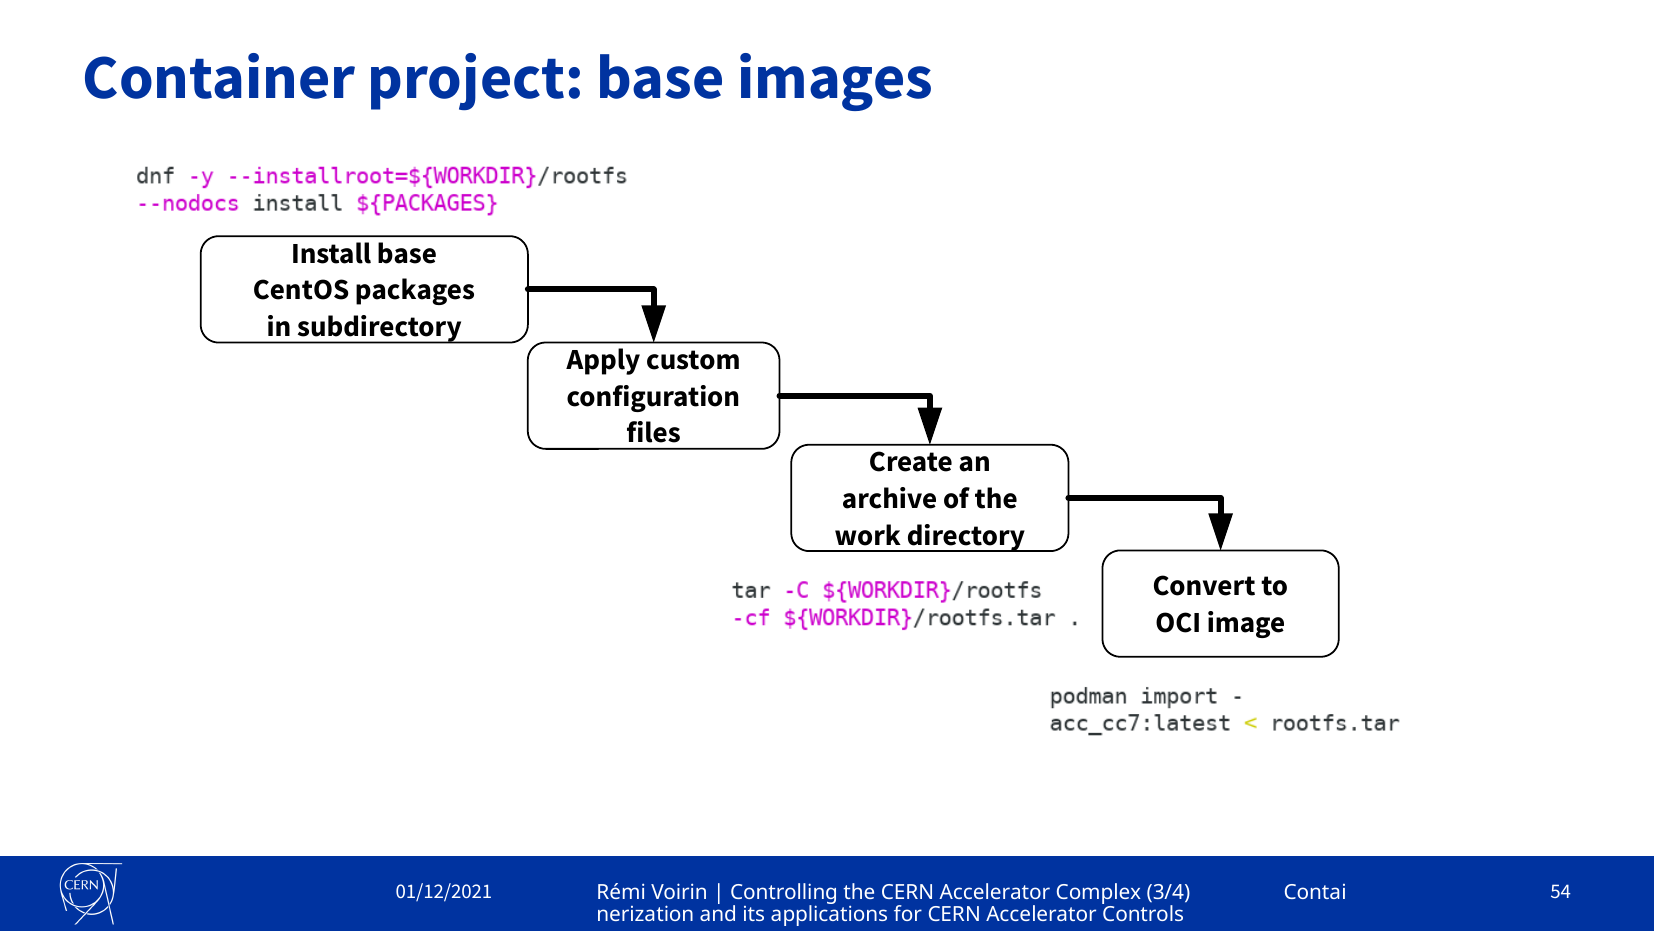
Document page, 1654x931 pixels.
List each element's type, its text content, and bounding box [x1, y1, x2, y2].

text_box Install base CentOS packages in subdirectory [200, 236, 528, 343]
title Container project: base images [82, 37, 1571, 193]
text_box Apply custom configuration files [527, 342, 780, 449]
picture [56, 859, 127, 928]
text_box Convert to OCI image [1102, 550, 1339, 657]
picture [1039, 673, 1410, 754]
picture [129, 155, 636, 225]
text_box Create an archive of the work directory [791, 444, 1069, 552]
picture [722, 567, 1087, 642]
